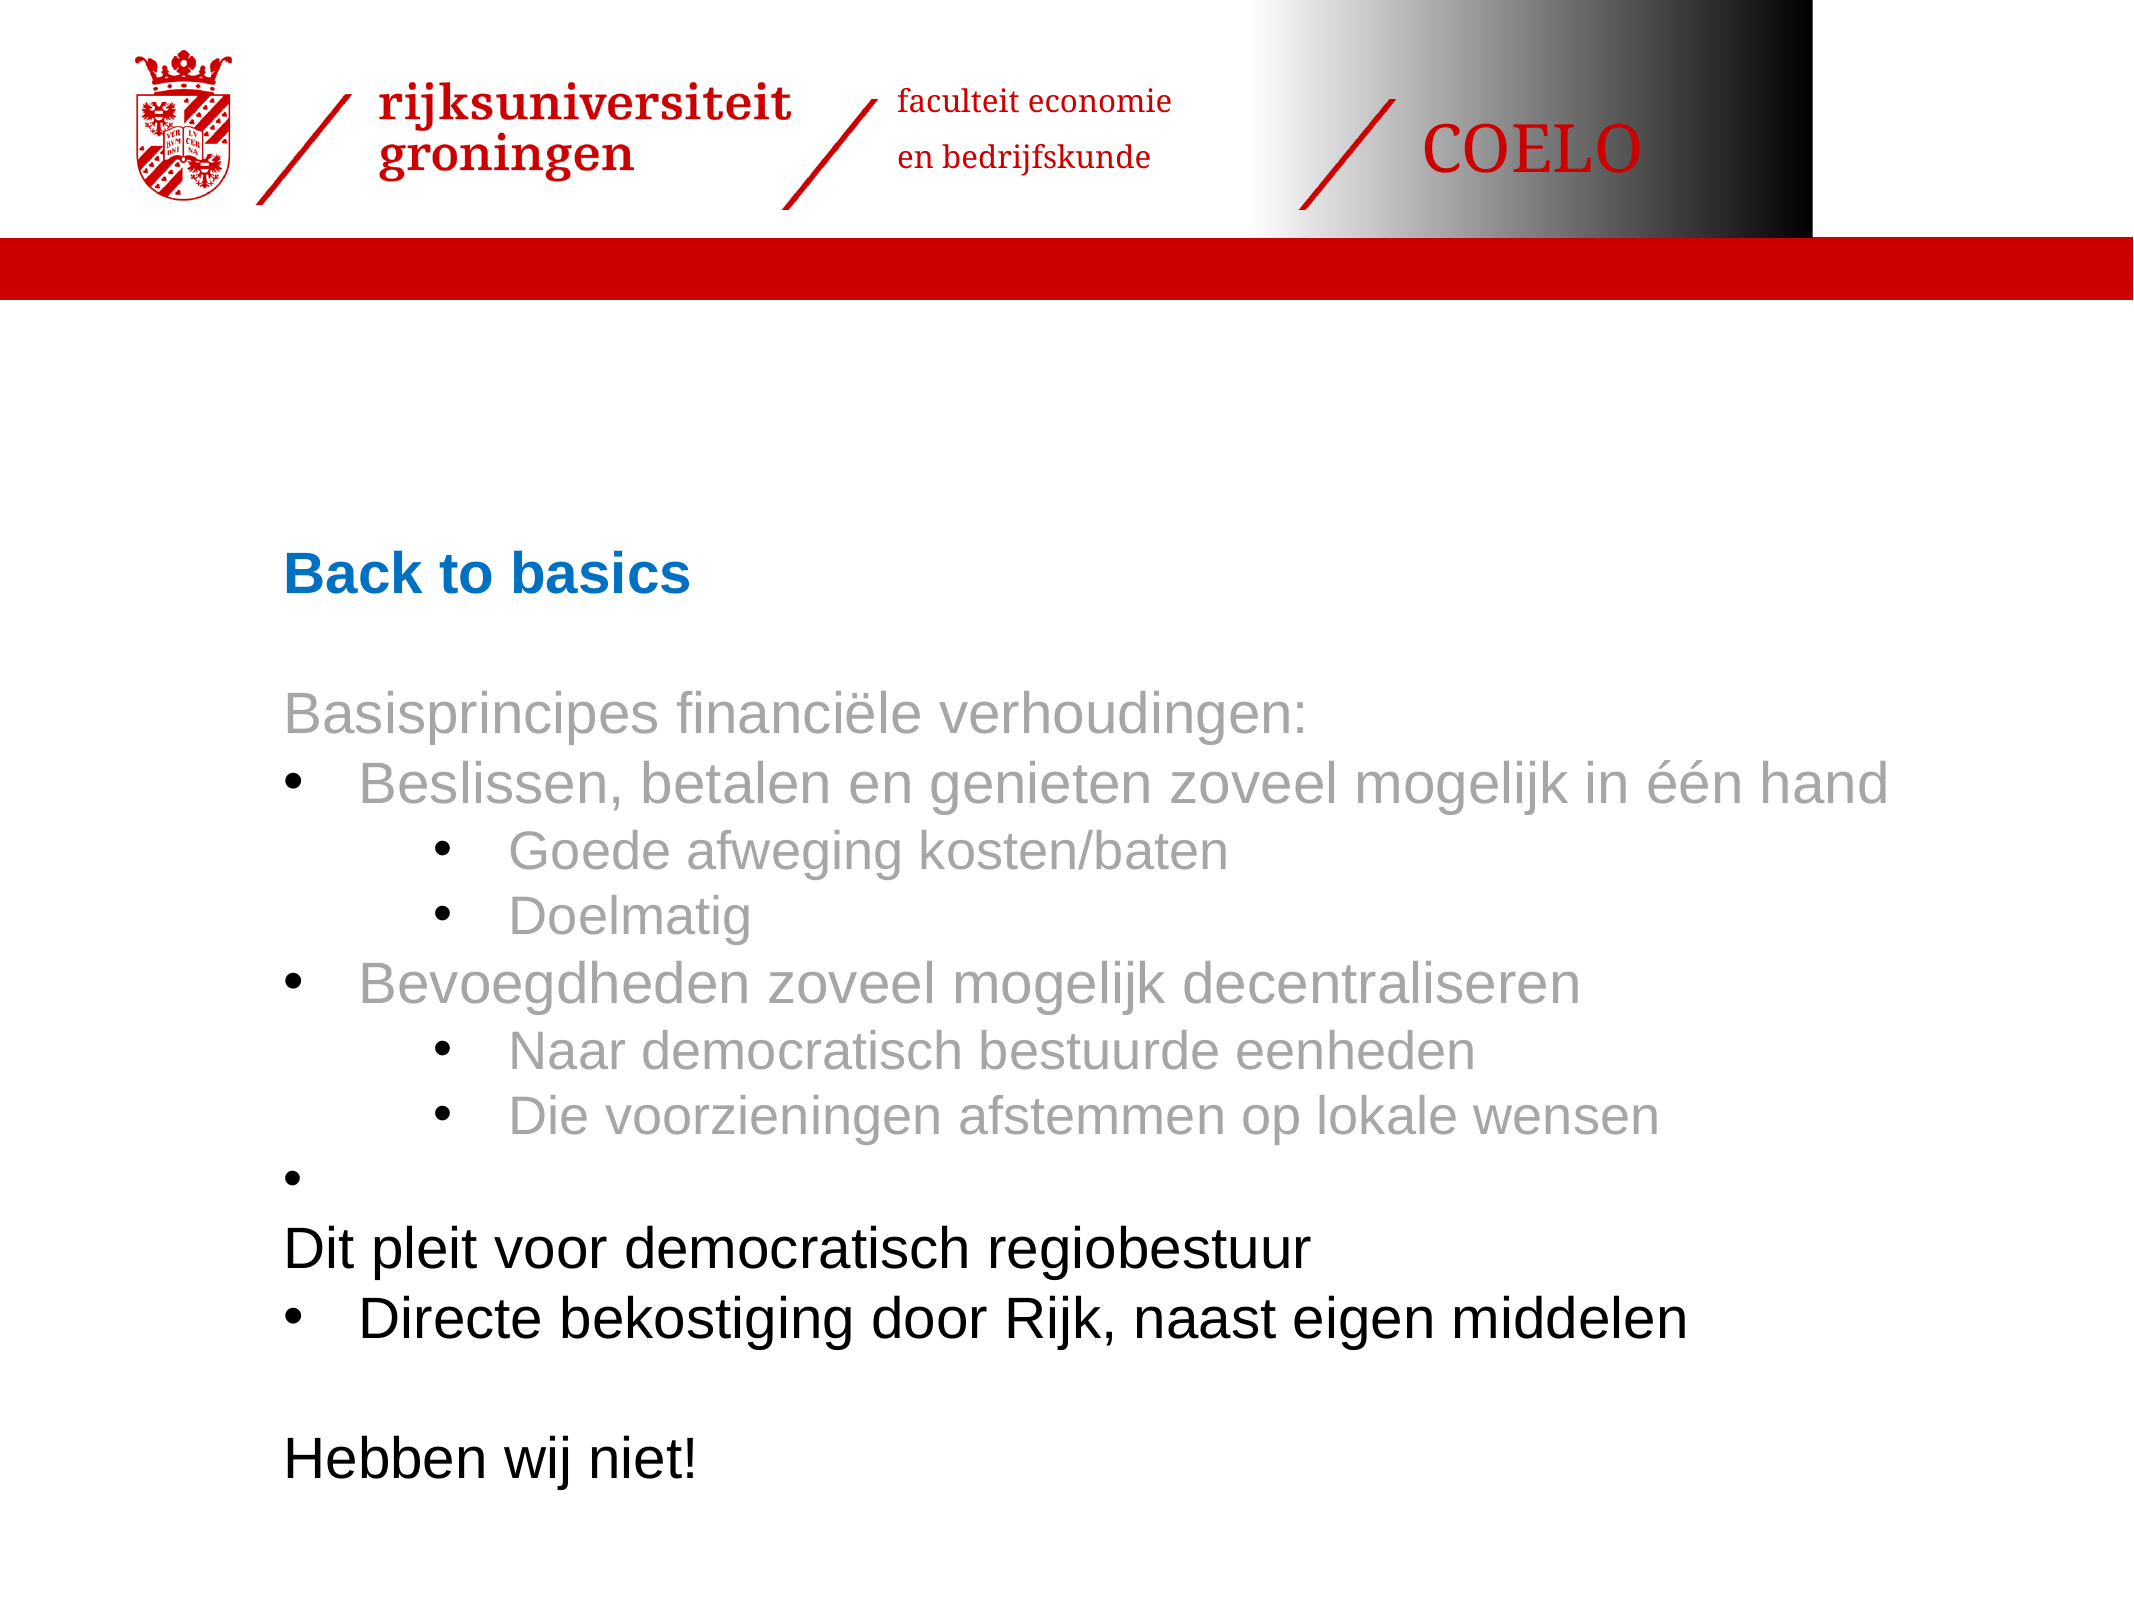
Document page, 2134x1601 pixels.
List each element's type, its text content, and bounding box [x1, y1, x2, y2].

picture [1298, 99, 1396, 210]
text_box Back to basics Basisprincipes financiële verhoudingen: Beslissen, betalen en genieten zoveel mogelijk in één hand Goede afweging kosten/baten Doelmatig Bevoegdheden zoveel mogelijk decentraliseren Naar democratisch bestuurde eenheden Die voorzieningen afstemmen op lokale wensen Dit pleit voor democratisch regiobestuur Directe bekostiging door Rijk, naast eigen middelen Hebben wij niet! [268, 528, 2134, 1508]
picture [135, 50, 878, 210]
